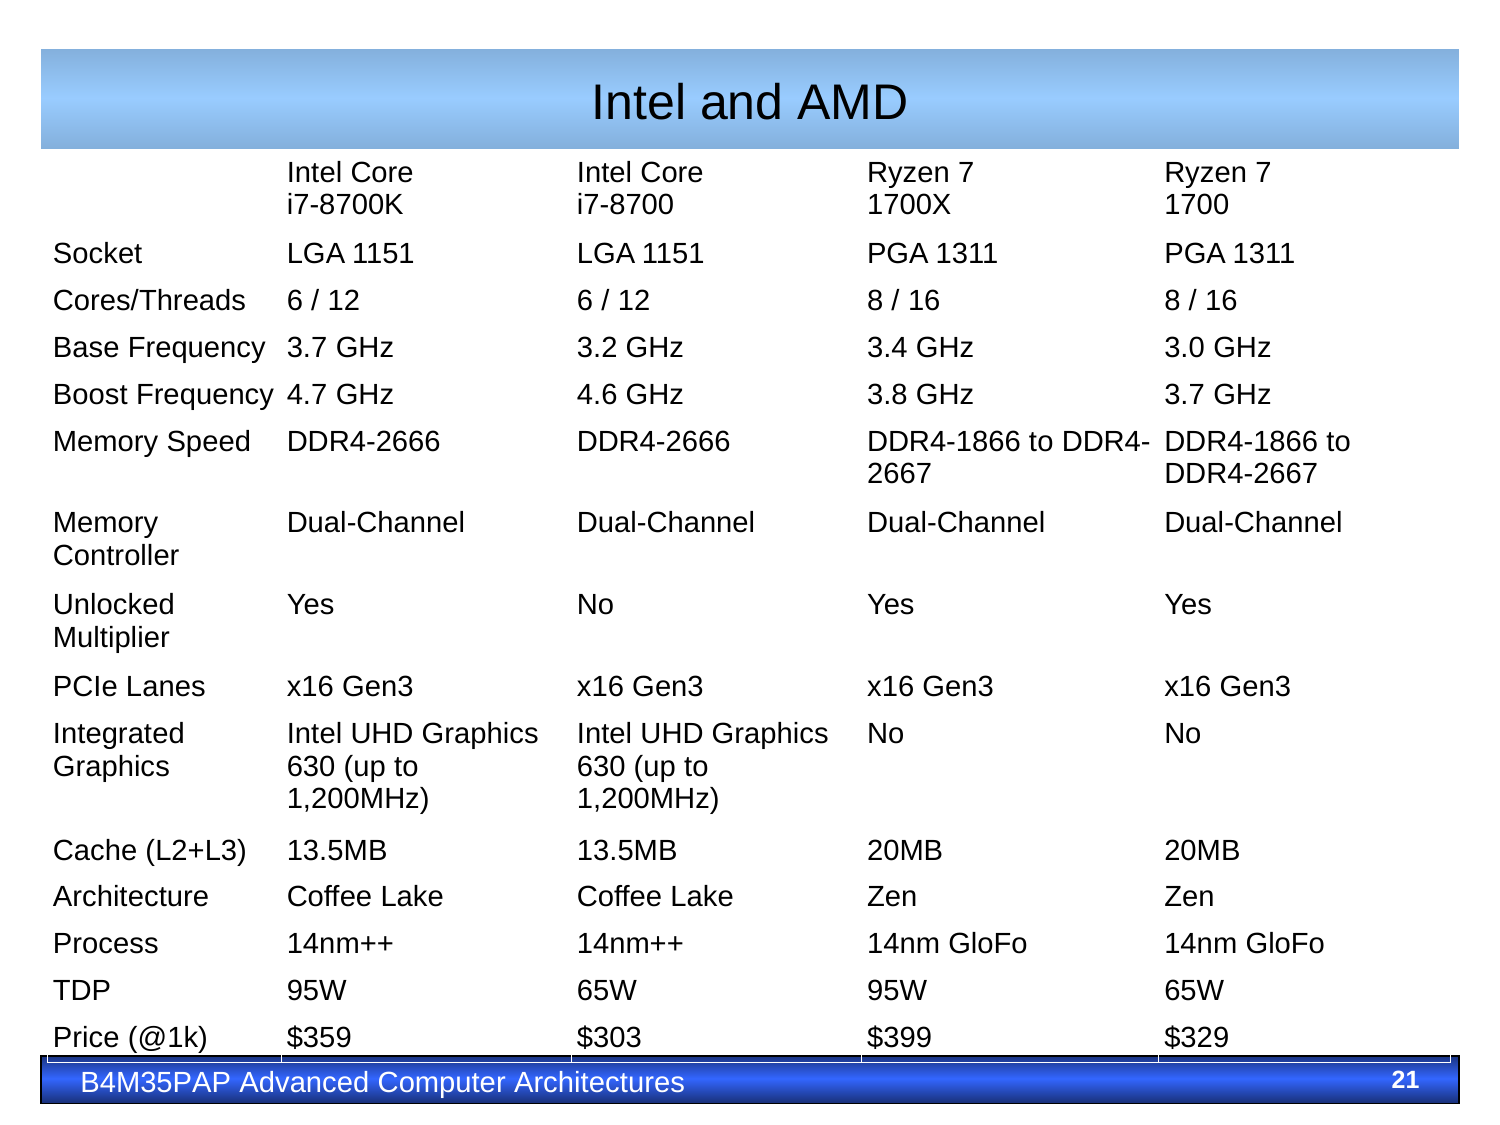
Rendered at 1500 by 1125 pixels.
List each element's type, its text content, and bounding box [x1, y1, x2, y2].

table_cell Coffee Lake [572, 875, 861, 921]
table_cell Integrated Graphics [48, 712, 281, 828]
table_cell 8 / 16 [1159, 279, 1450, 325]
table_cell PCIe Lanes [48, 665, 281, 711]
table_cell 3.4 GHz [862, 326, 1158, 372]
table_cell DDR4-1866 to DDR4-2667 [862, 420, 1158, 500]
table_cell 95W [282, 969, 571, 1015]
table_cell TDP [48, 969, 281, 1015]
table_cell Boost Frequency [48, 373, 281, 419]
table_cell 13.5MB [282, 829, 571, 874]
table_cell PGA 1311 [862, 232, 1158, 278]
table_cell 65W [572, 969, 861, 1015]
table_cell 8 / 16 [862, 279, 1158, 325]
table_cell $359 [282, 1016, 571, 1062]
table_cell 14nm++ [282, 922, 571, 968]
table_cell Dual-Channel [1159, 501, 1450, 582]
table_cell $303 [572, 1016, 861, 1062]
table_header [48, 150, 281, 231]
table_cell No [572, 583, 861, 664]
table_cell 20MB [862, 829, 1158, 874]
table_cell 3.0 GHz [1159, 326, 1450, 372]
table_cell DDR4-1866 to DDR4-2667 [1159, 420, 1450, 500]
table_cell 14nm GloFo [1159, 922, 1450, 968]
table_header Ryzen 7 1700 [1159, 150, 1450, 231]
table_cell 3.2 GHz [572, 326, 861, 372]
table_cell Dual-Channel [572, 501, 861, 582]
table_cell Intel UHD Graphics 630 (up to 1,200MHz) [282, 712, 571, 828]
table_cell Intel UHD Graphics 630 (up to 1,200MHz) [572, 712, 861, 828]
table_cell DDR4-2666 [572, 420, 861, 500]
table_cell Base Frequency [48, 326, 281, 372]
table_cell Zen [862, 875, 1158, 921]
table_cell 65W [1159, 969, 1450, 1015]
table_cell Architecture [48, 875, 281, 921]
table_header Ryzen 7 1700X [862, 150, 1158, 231]
table_cell Zen [1159, 875, 1450, 921]
table_cell Dual-Channel [862, 501, 1158, 582]
table_cell LGA 1151 [282, 232, 571, 278]
table_cell Coffee Lake [282, 875, 571, 921]
table_cell $329 [1159, 1016, 1450, 1062]
table_cell 6 / 12 [572, 279, 861, 325]
table_cell Cache (L2+L3) [48, 829, 281, 874]
table_cell Yes [282, 583, 571, 664]
table_cell Memory Speed [48, 420, 281, 500]
table_header Intel Core i7-8700K [282, 150, 571, 231]
table_cell Unlocked Multiplier [48, 583, 281, 664]
table_cell 3.7 GHz [282, 326, 571, 372]
table_cell 3.7 GHz [1159, 373, 1450, 419]
table_cell No [862, 712, 1158, 828]
table_cell x16 Gen3 [1159, 665, 1450, 711]
table_cell DDR4-2666 [282, 420, 571, 500]
table_cell 6 / 12 [282, 279, 571, 325]
table_cell x16 Gen3 [862, 665, 1158, 711]
table_cell Dual-Channel [282, 501, 571, 582]
table_cell 13.5MB [572, 829, 861, 874]
table_cell 14nm++ [572, 922, 861, 968]
table_cell 95W [862, 969, 1158, 1015]
table_cell 20MB [1159, 829, 1450, 874]
table_cell Socket [48, 232, 281, 278]
table_cell Memory Controller [48, 501, 281, 582]
table_cell No [1159, 712, 1450, 828]
table_cell 4.6 GHz [572, 373, 861, 419]
table_cell PGA 1311 [1159, 232, 1450, 278]
table_header Intel Core i7-8700 [572, 150, 861, 231]
table_cell x16 Gen3 [572, 665, 861, 711]
table_cell x16 Gen3 [282, 665, 571, 711]
table_cell 3.8 GHz [862, 373, 1158, 419]
table_cell 4.7 GHz [282, 373, 571, 419]
table_cell $399 [862, 1016, 1158, 1062]
table_cell Cores/Threads [48, 279, 281, 325]
table_cell Yes [862, 583, 1158, 664]
table_cell Price (@1k) [48, 1016, 281, 1062]
table_cell Process [48, 922, 281, 968]
title Intel and AMD [41, 49, 1459, 149]
table_cell 14nm GloFo [862, 922, 1158, 968]
table_cell LGA 1151 [572, 232, 861, 278]
table_cell Yes [1159, 583, 1450, 664]
